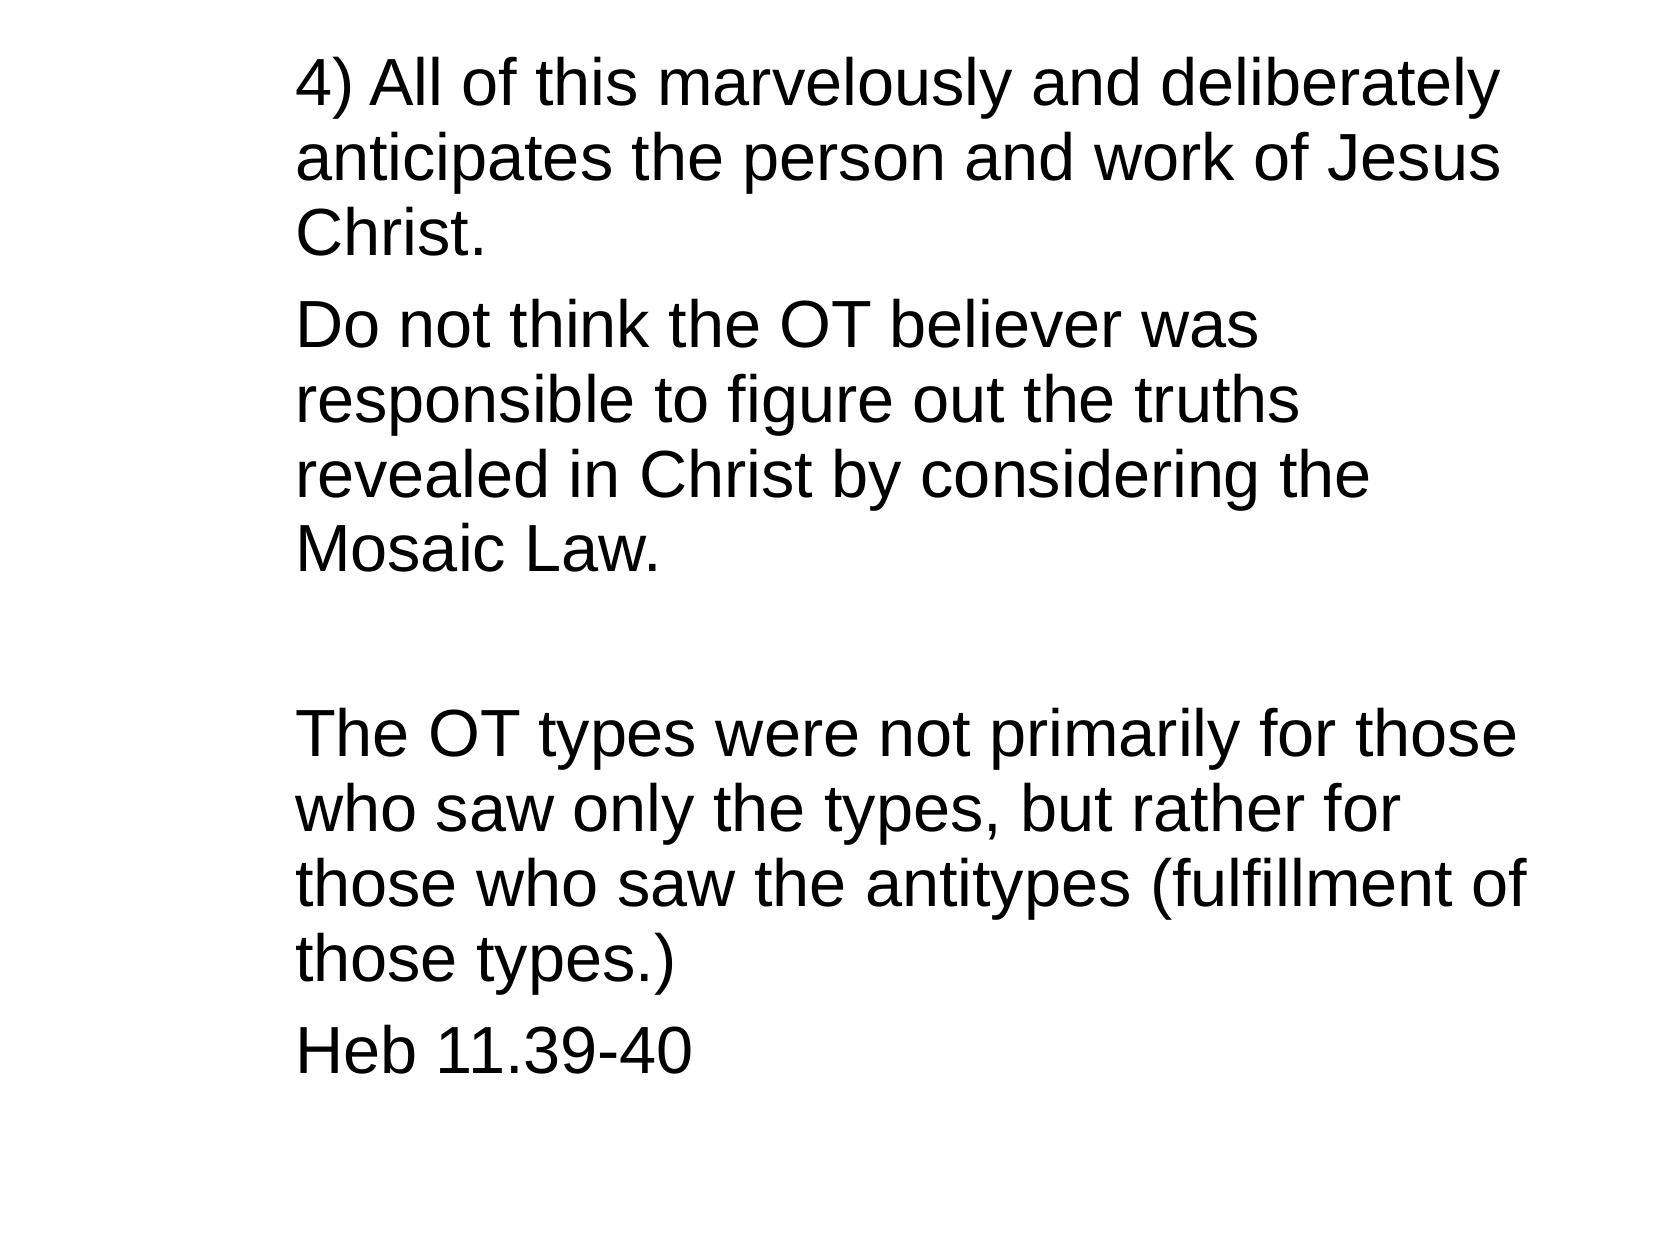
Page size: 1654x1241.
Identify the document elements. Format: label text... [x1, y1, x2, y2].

list 4) All of this marvelously and deliberately anticipates the person and work of Jesus Christ. Do not think the OT believer was responsible to figure out the truths revealed in Christ by considering the Mosaic Law. The OT types were not primarily for those who saw only the types, but rather for those who saw the antitypes (fulfillment of those types.) Heb 11.39-40 [82, 45, 1538, 1171]
